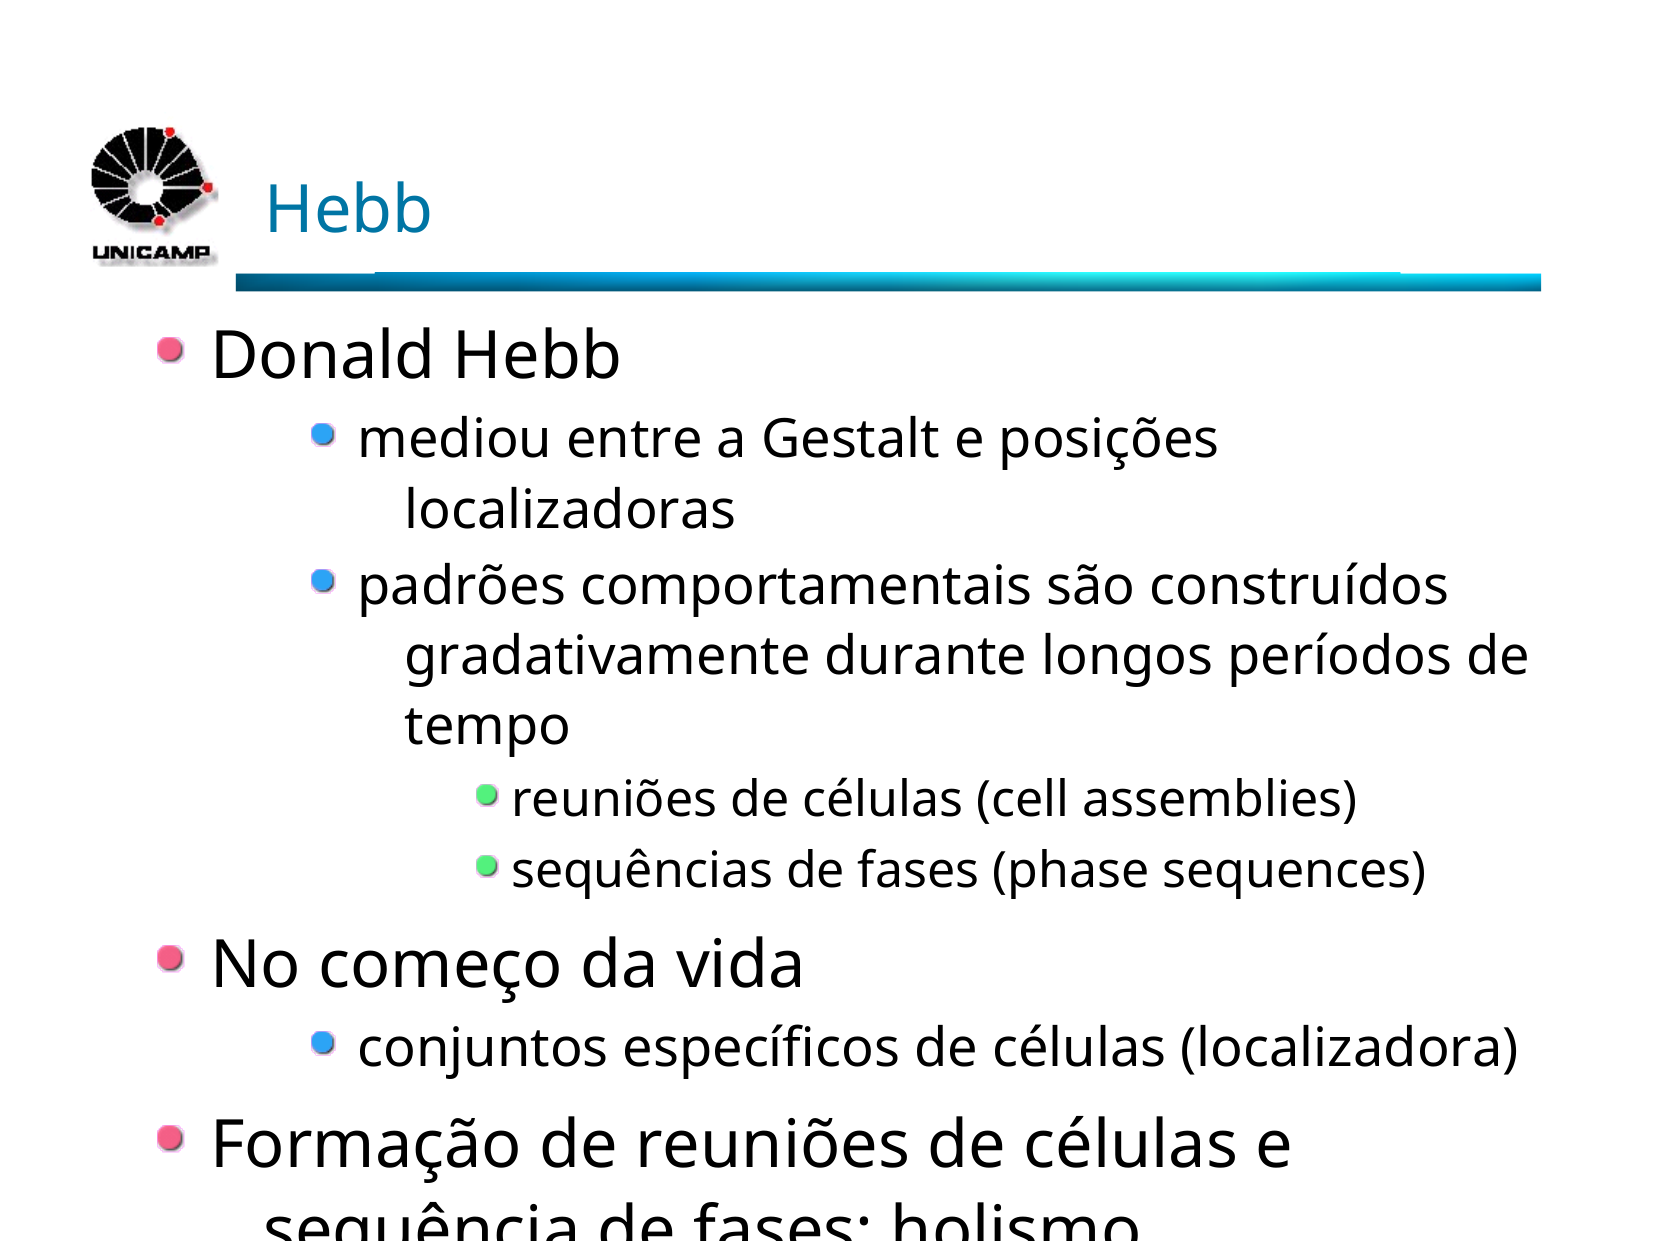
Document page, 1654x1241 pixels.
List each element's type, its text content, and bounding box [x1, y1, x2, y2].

title Hebb [264, 42, 1534, 250]
list Donald Hebb mediou entre a Gestalt e posições localizadoras padrões comportamentais são construídos gradativamente durante longos períodos de tempo reuniões de células (cell assemblies) sequências de fases (phase sequences) No começo da vida conjuntos específicos de células (localizadora) Formação de reuniões de células e sequência de fases: holismo Perda da Plasticidade: localizadora [121, 309, 1534, 1182]
picture [125, 272, 1654, 295]
